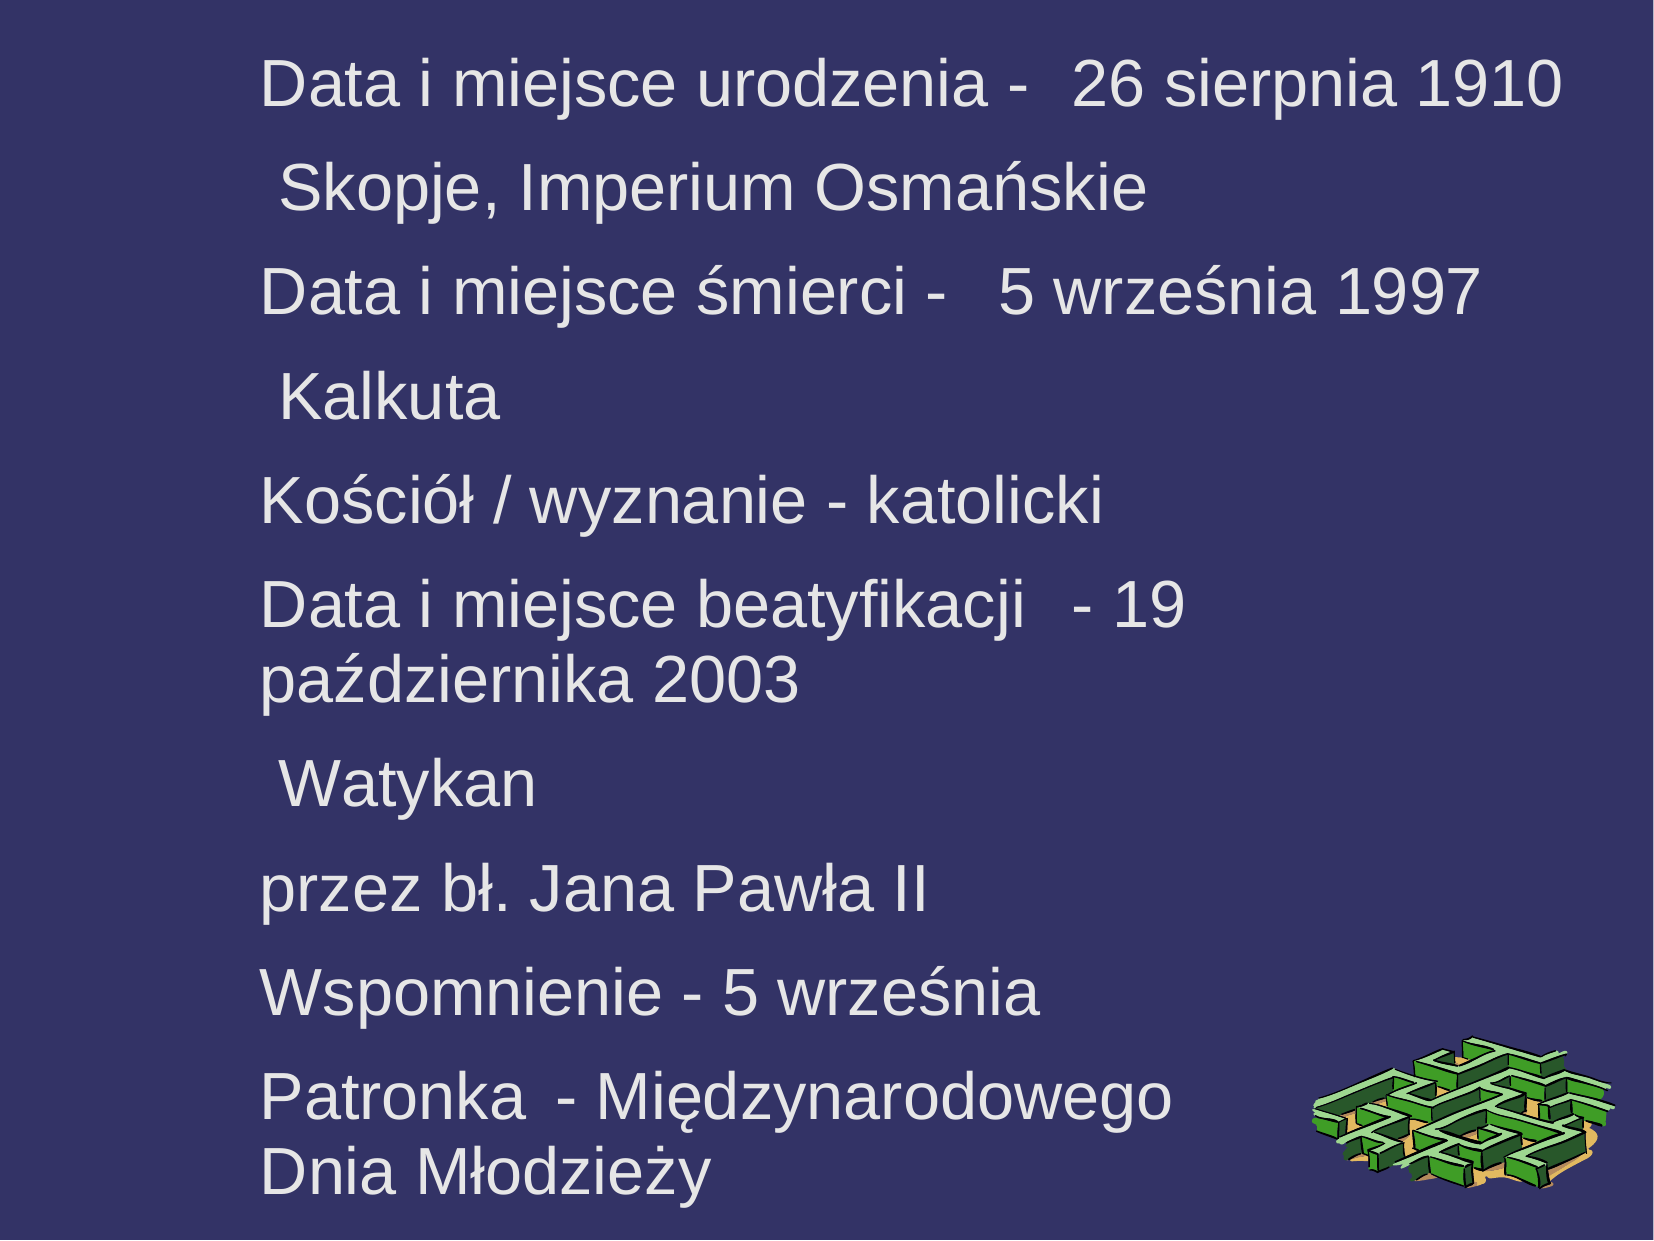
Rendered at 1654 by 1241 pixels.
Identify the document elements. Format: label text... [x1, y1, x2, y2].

list Data i miejsce urodzenia - 26 sierpnia 1910 Skopje, Imperium Osmańskie Data i miejsce śmierci - 5 września 1997 Kalkuta Kościół / wyznanie - katolicki Data i miejsce beatyfikacji - 19 października 2003 Watykan przez bł. Jana Pawła II Wspomnienie - 5 września Patronka - Międzynarodowego Dnia Młodzieży [177, 45, 1568, 1209]
